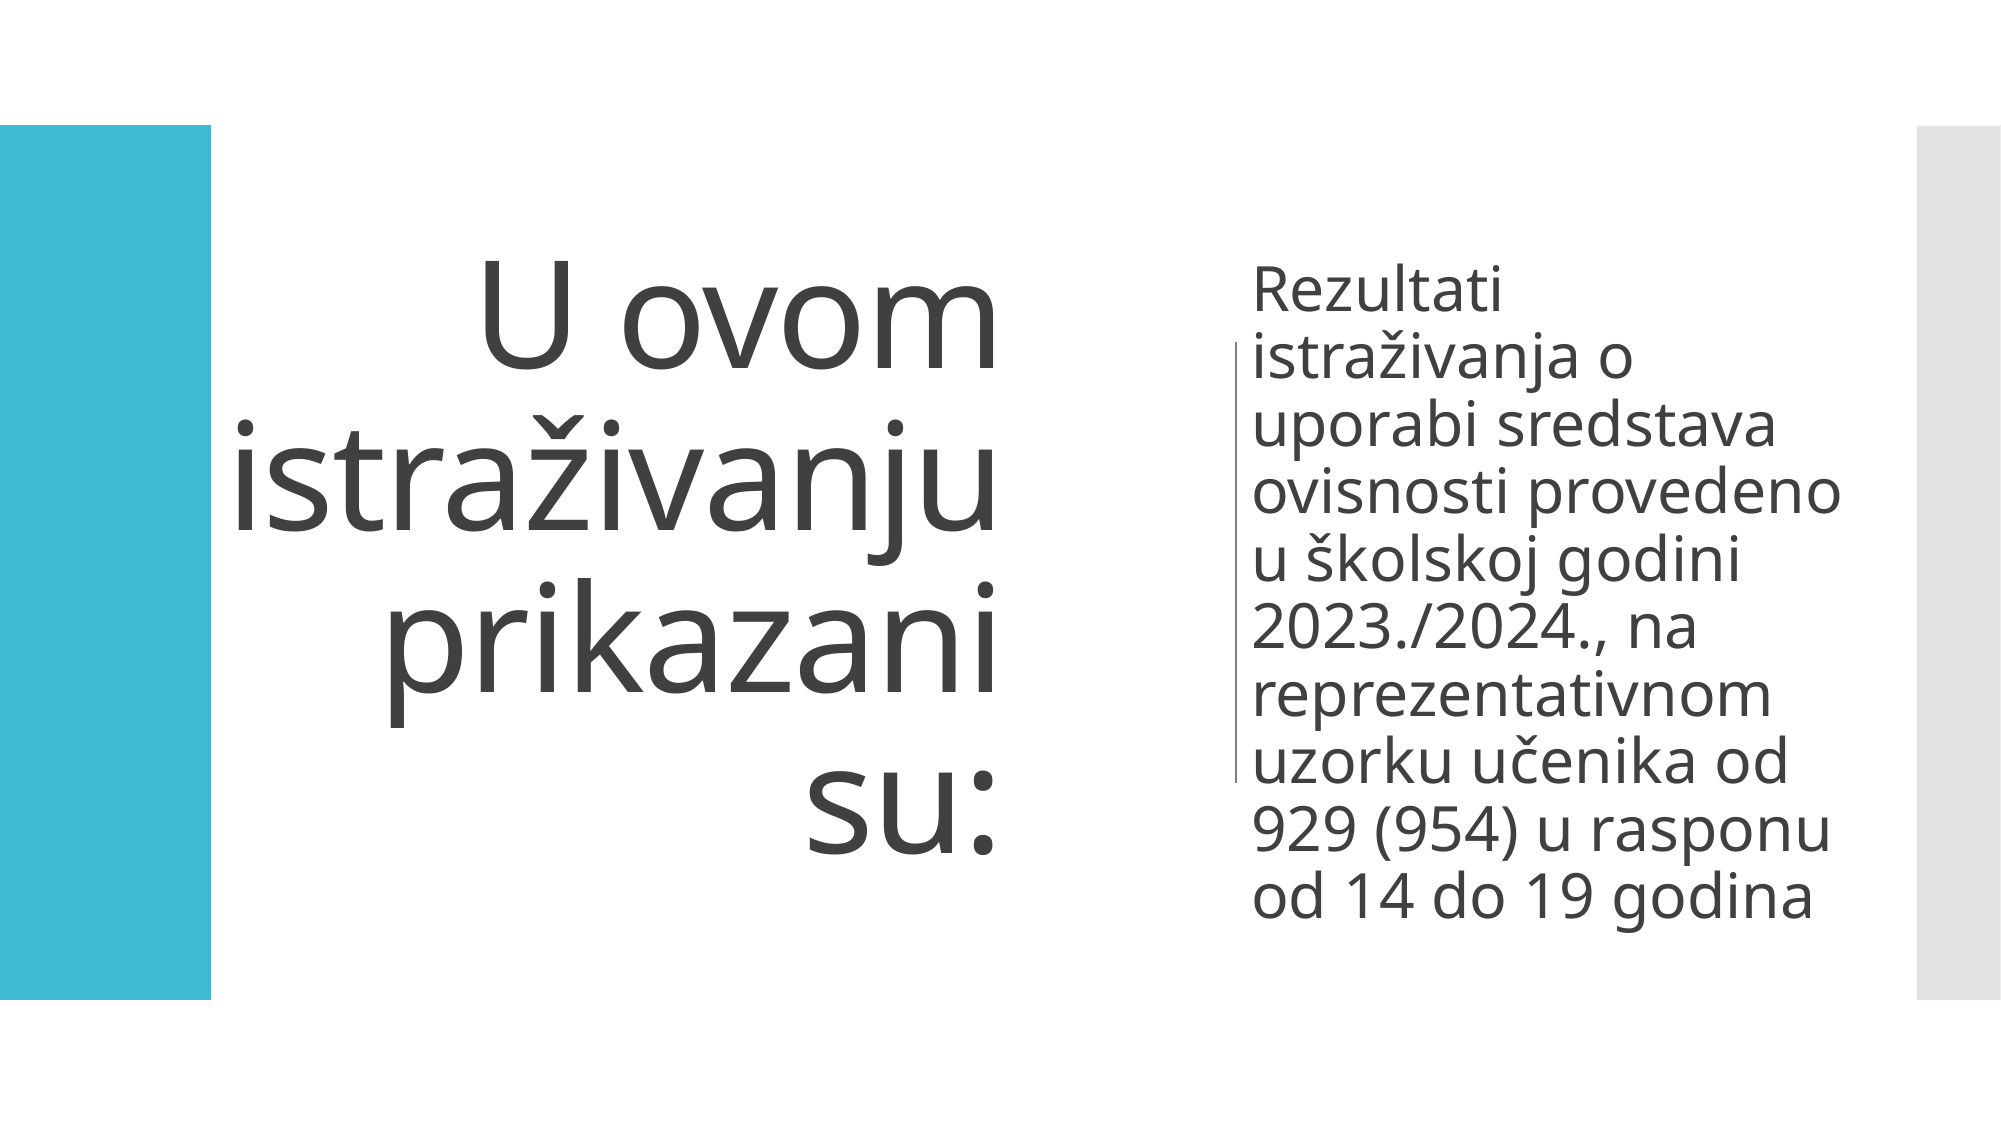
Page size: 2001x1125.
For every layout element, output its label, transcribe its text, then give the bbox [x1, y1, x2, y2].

title U ovom istraživanju prikazani su: [211, 177, 1048, 948]
text_box [0, 0, 2000, 1125]
subtitle Rezultati istraživanja o uporabi sredstava ovisnosti provedeno u školskoj godini 2023./2024., na reprezentativnom uzorku učenika od 929 (954) u rasponu od 14 do 19 godina [1236, 177, 1865, 1012]
